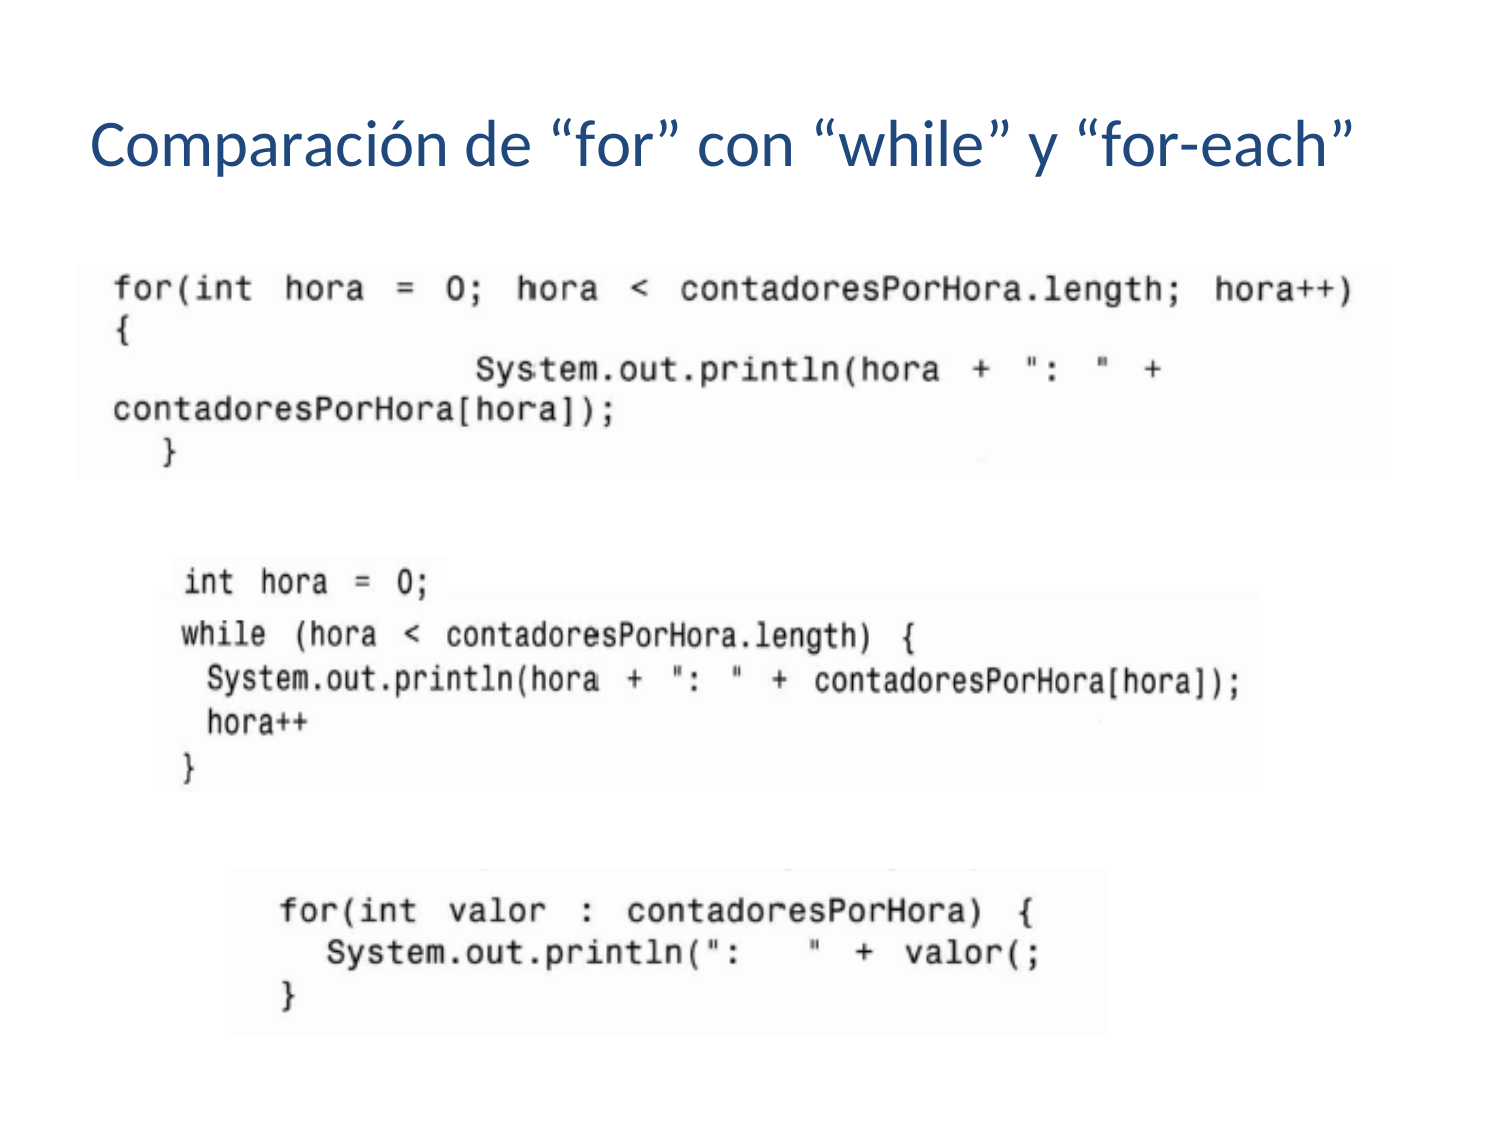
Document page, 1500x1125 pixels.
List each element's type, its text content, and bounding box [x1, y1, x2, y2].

picture [230, 869, 1108, 1035]
picture [159, 556, 1258, 792]
picture [75, 265, 1392, 479]
title Comparación de “for” con “while” y “for-each” [75, 59, 1426, 221]
